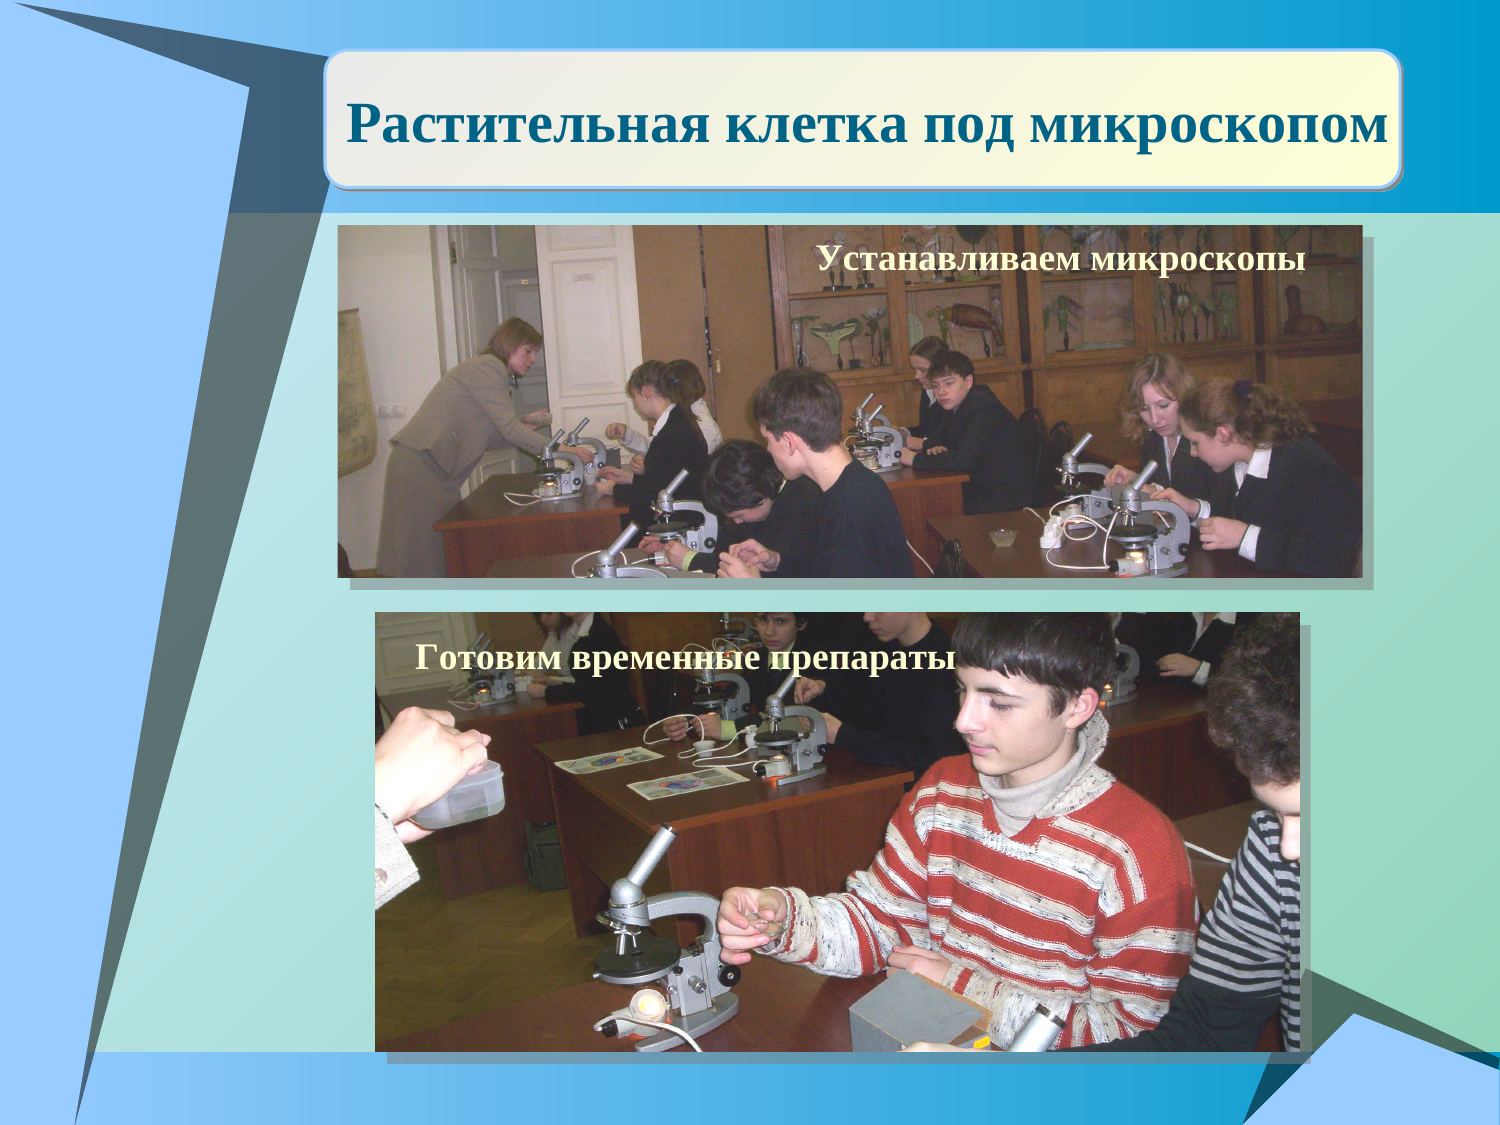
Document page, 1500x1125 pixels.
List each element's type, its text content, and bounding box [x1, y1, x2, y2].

text_box Растительная клетка под микроскопом [324, 50, 1401, 188]
picture [1342, 57, 1403, 191]
picture [337, 224, 1363, 578]
text_box Устанавливаем микроскопы [800, 224, 1322, 286]
picture [375, 612, 1300, 1052]
text_box Готовим временные препараты [400, 624, 972, 686]
